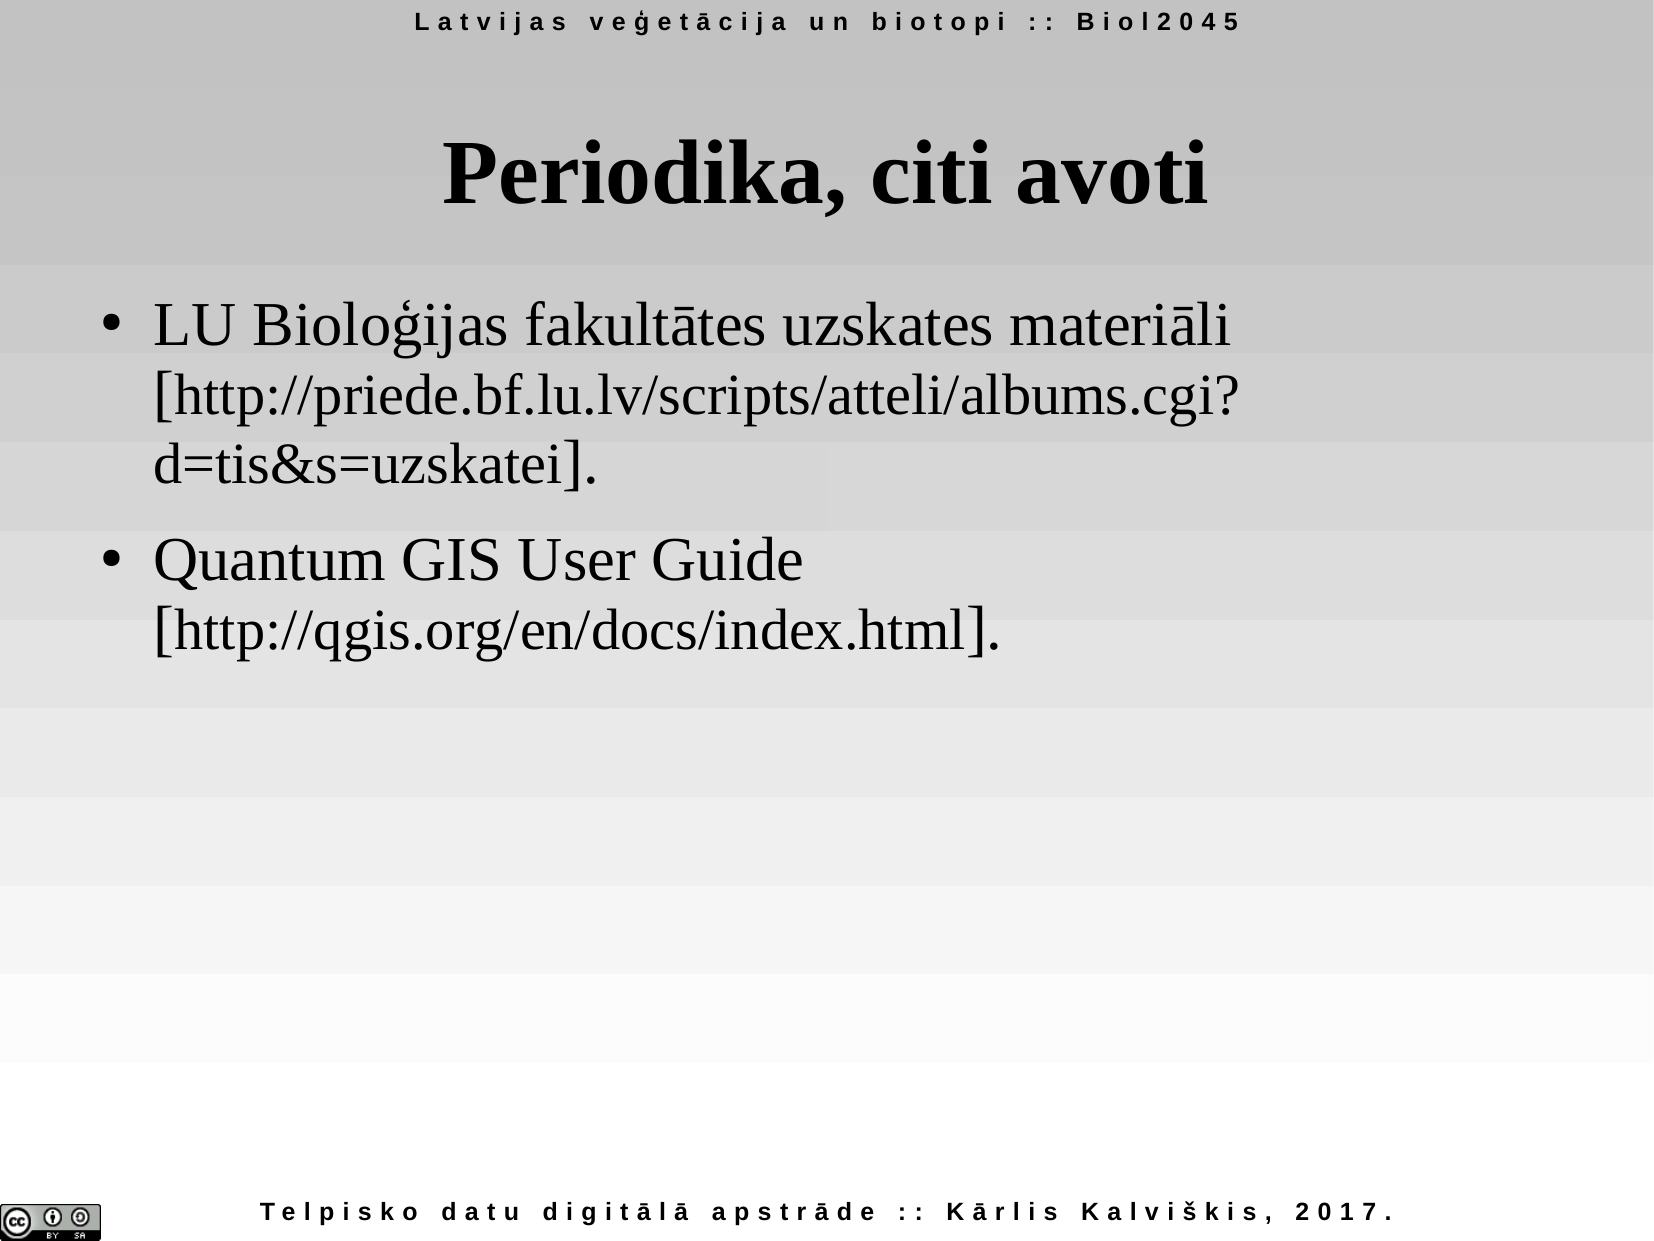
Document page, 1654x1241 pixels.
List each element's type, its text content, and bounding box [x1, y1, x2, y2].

title Periodika, citi avoti [29, 49, 1625, 296]
list LU Bioloģijas fakultātes uzskates materiāli [http://priede.bf.lu.lv/scripts/atteli/albums.cgi?d=tis&s=uzskatei]. Quantum GIS User Guide [http://qgis.org/en/docs/index.html]. [82, 289, 1571, 664]
picture [0, 0, 1654, 1241]
